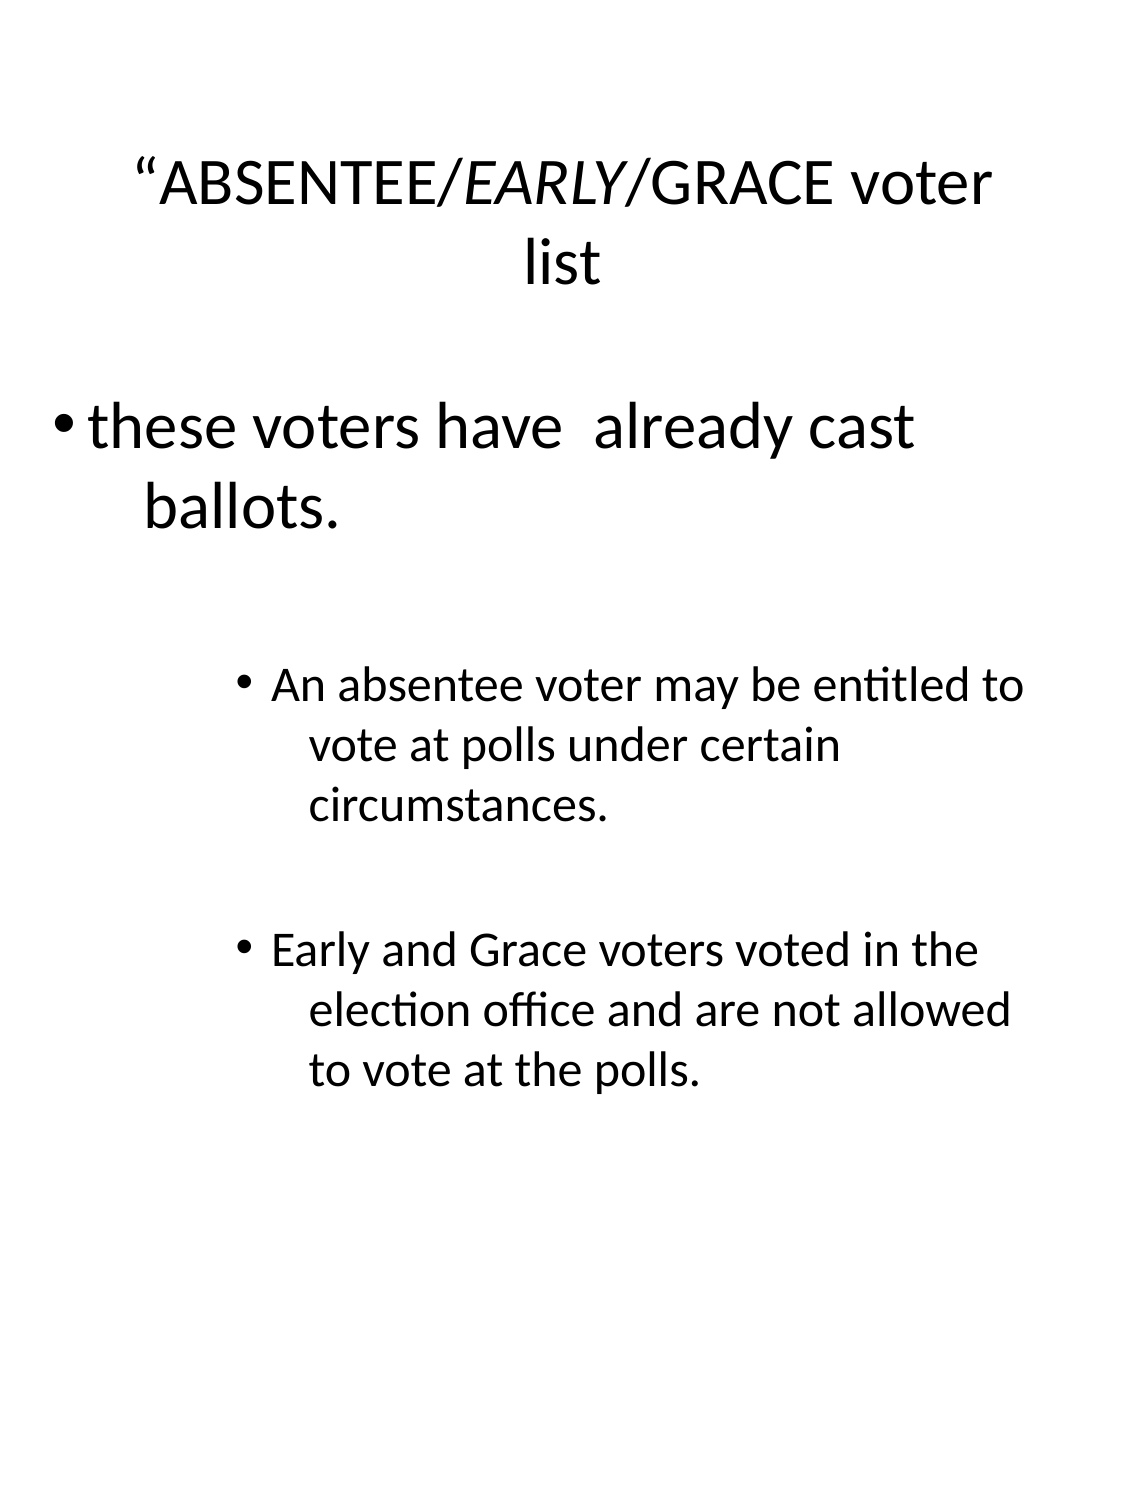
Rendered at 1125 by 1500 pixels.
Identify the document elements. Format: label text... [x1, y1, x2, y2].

text_box “ABSENTEE/EARLY/GRACE voter list [84, 114, 1041, 374]
text_box these voters have already cast ballots. An absentee voter may be entitled to vote at polls under certain circumstances. Early and Grace voters voted in the election office and are not allowed to vote at the polls. [37, 374, 1050, 1434]
